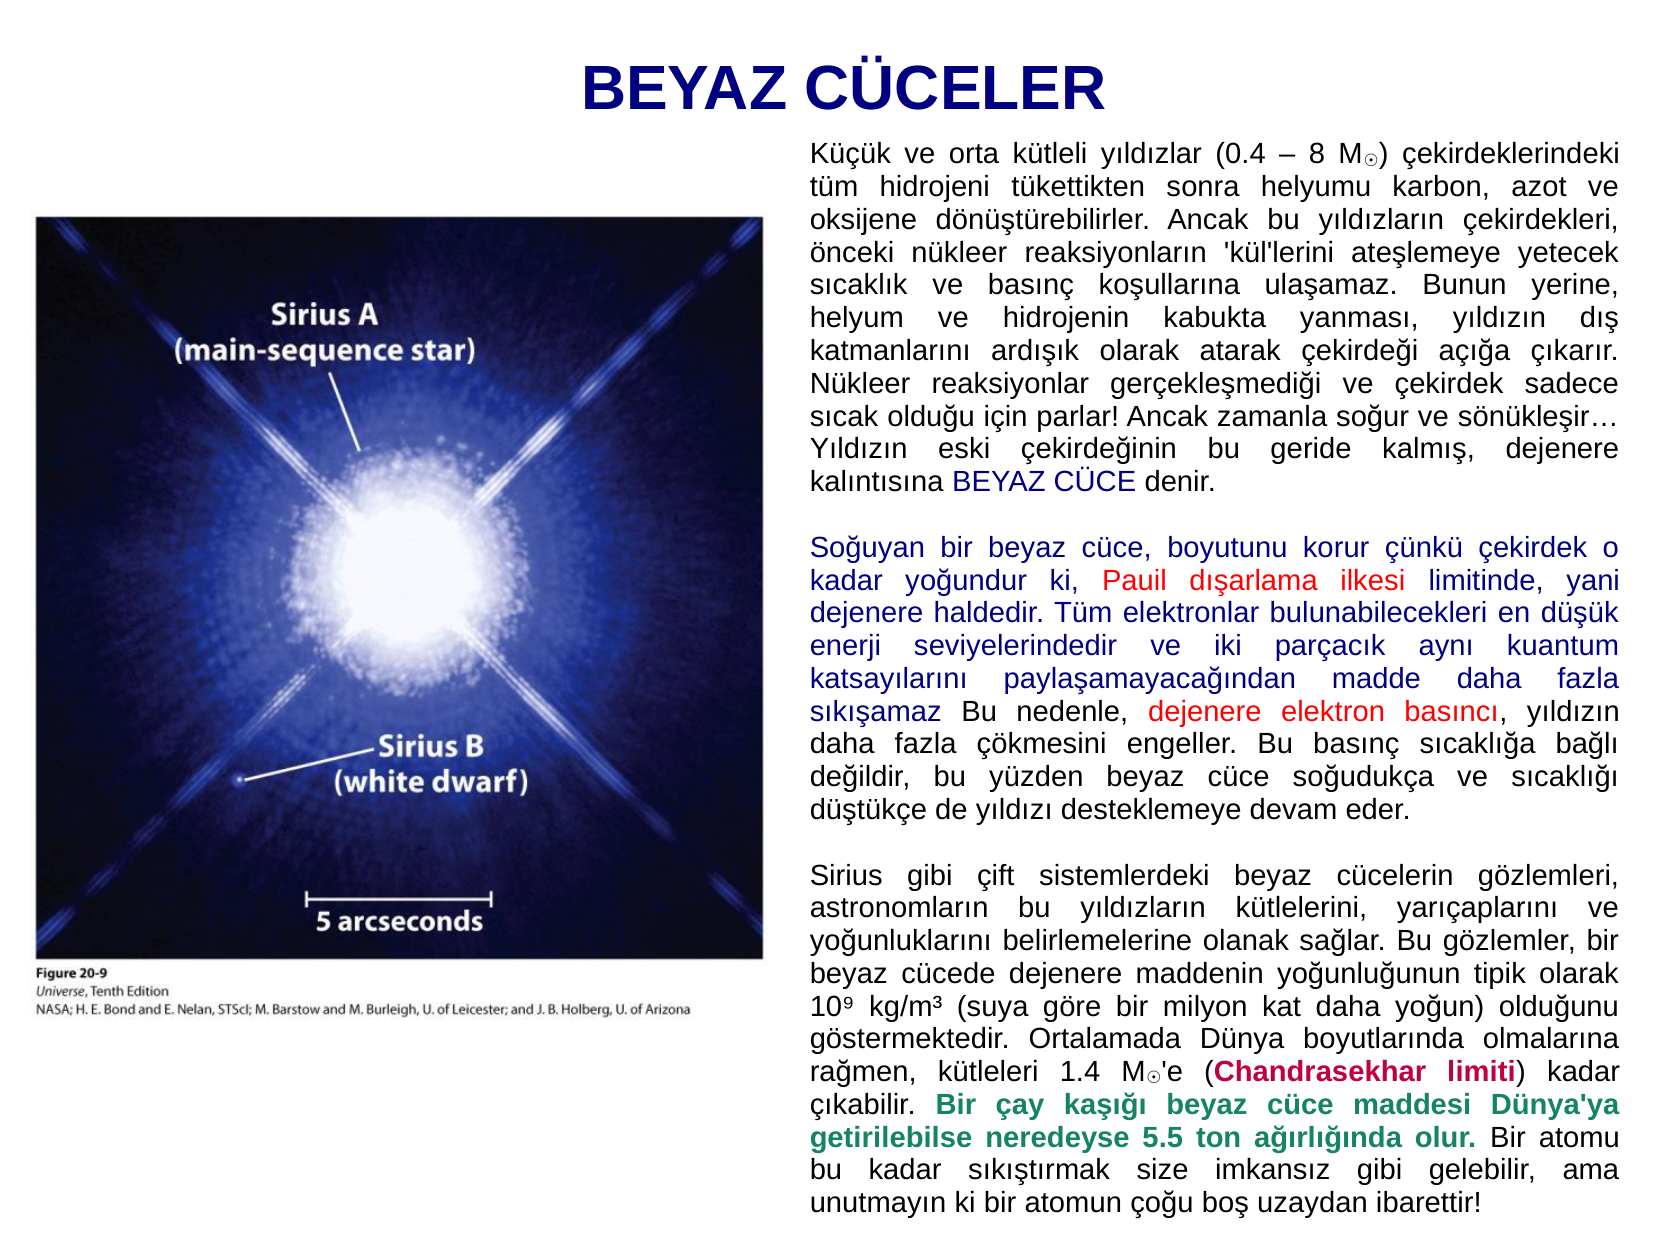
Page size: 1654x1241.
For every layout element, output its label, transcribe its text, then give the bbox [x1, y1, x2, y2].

picture [30, 210, 769, 1021]
text_box Küçük ve orta kütleli yıldızlar (0.4 – 8 M☉) çekirdeklerindeki tüm hidrojeni tükettikten sonra helyumu karbon, azot ve oksijene dönüştürebilirler. Ancak bu yıldızların çekirdekleri, önceki nükleer reaksiyonların 'kül'lerini ateşlemeye yetecek sıcaklık ve basınç koşullarına ulaşamaz. Bunun yerine, helyum ve hidrojenin kabukta yanması, yıldızın dış katmanlarını ardışık olarak atarak çekirdeği açığa çıkarır. Nükleer reaksiyonlar gerçekleşmediği ve çekirdek sadece sıcak olduğu için parlar! Ancak zamanla soğur ve sönükleşir… Yıldızın eski çekirdeğinin bu geride kalmış, dejenere kalıntısına BEYAZ CÜCE denir. Soğuyan bir beyaz cüce, boyutunu korur çünkü çekirdek o kadar yoğundur ki, Pauil dışarlama ilkesi limitinde, yani dejenere haldedir. Tüm elektronlar bulunabilecekleri en düşük enerji seviyelerindedir ve iki parçacık aynı kuantum katsayılarını paylaşamayacağından madde daha fazla sıkışamaz Bu nedenle, dejenere elektron basıncı, yıldızın daha fazla çökmesini engeller. Bu basınç sıcaklığa bağlı değildir, bu yüzden beyaz cüce soğudukça ve sıcaklığı düştükçe de yıldızı desteklemeye devam eder. Sirius gibi çift sistemlerdeki beyaz cücelerin gözlemleri, astronomların bu yıldızların kütlelerini, yarıçaplarını ve yoğunluklarını belirlemelerine olanak sağlar. Bu gözlemler, bir beyaz cücede dejenere maddenin yoğunluğunun tipik olarak 10⁹ kg/m³ (suya göre bir milyon kat daha yoğun) olduğunu göstermektedir. Ortalamada Dünya boyutlarında olmalarına rağmen, kütleleri 1.4 M☉'e (Chandrasekhar limiti) kadar çıkabilir. Bir çay kaşığı beyaz cüce maddesi Dünya'ya getirilebilse neredeyse 5.5 ton ağırlığında olur. Bir atomu bu kadar sıkıştırmak size imkansız gibi gelebilir, ama unutmayın ki bir atomun çoğu boş uzaydan ibarettir! [795, 130, 1636, 1227]
title BEYAZ CÜCELER [82, 18, 1571, 151]
